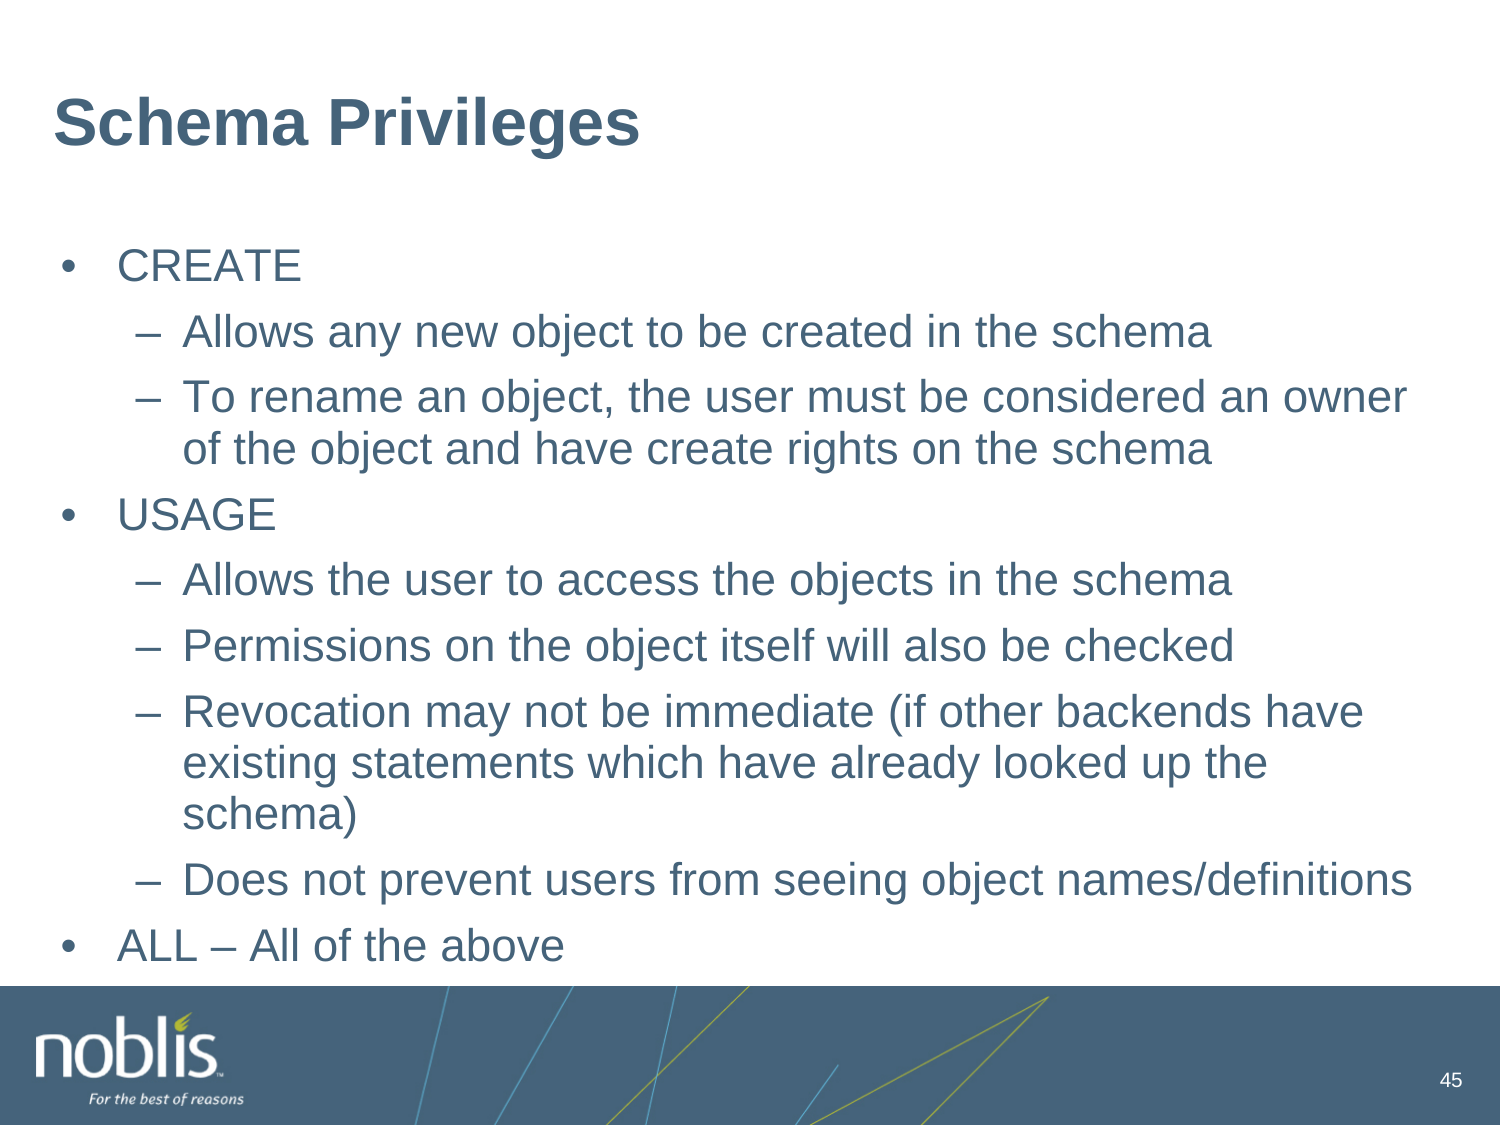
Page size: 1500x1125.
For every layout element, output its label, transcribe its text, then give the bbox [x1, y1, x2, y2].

title Schema Privileges [53, 38, 1438, 211]
list CREATE Allows any new object to be created in the schema To rename an object, the user must be considered an owner of the object and have create rights on the schema USAGE Allows the user to access the objects in the schema Permissions on the object itself will also be checked Revocation may not be immediate (if other backends have existing statements which have already looked up the schema) Does not prevent users from seeing object names/definitions ALL – All of the above [60, 239, 1437, 972]
picture [0, 986, 1500, 1125]
